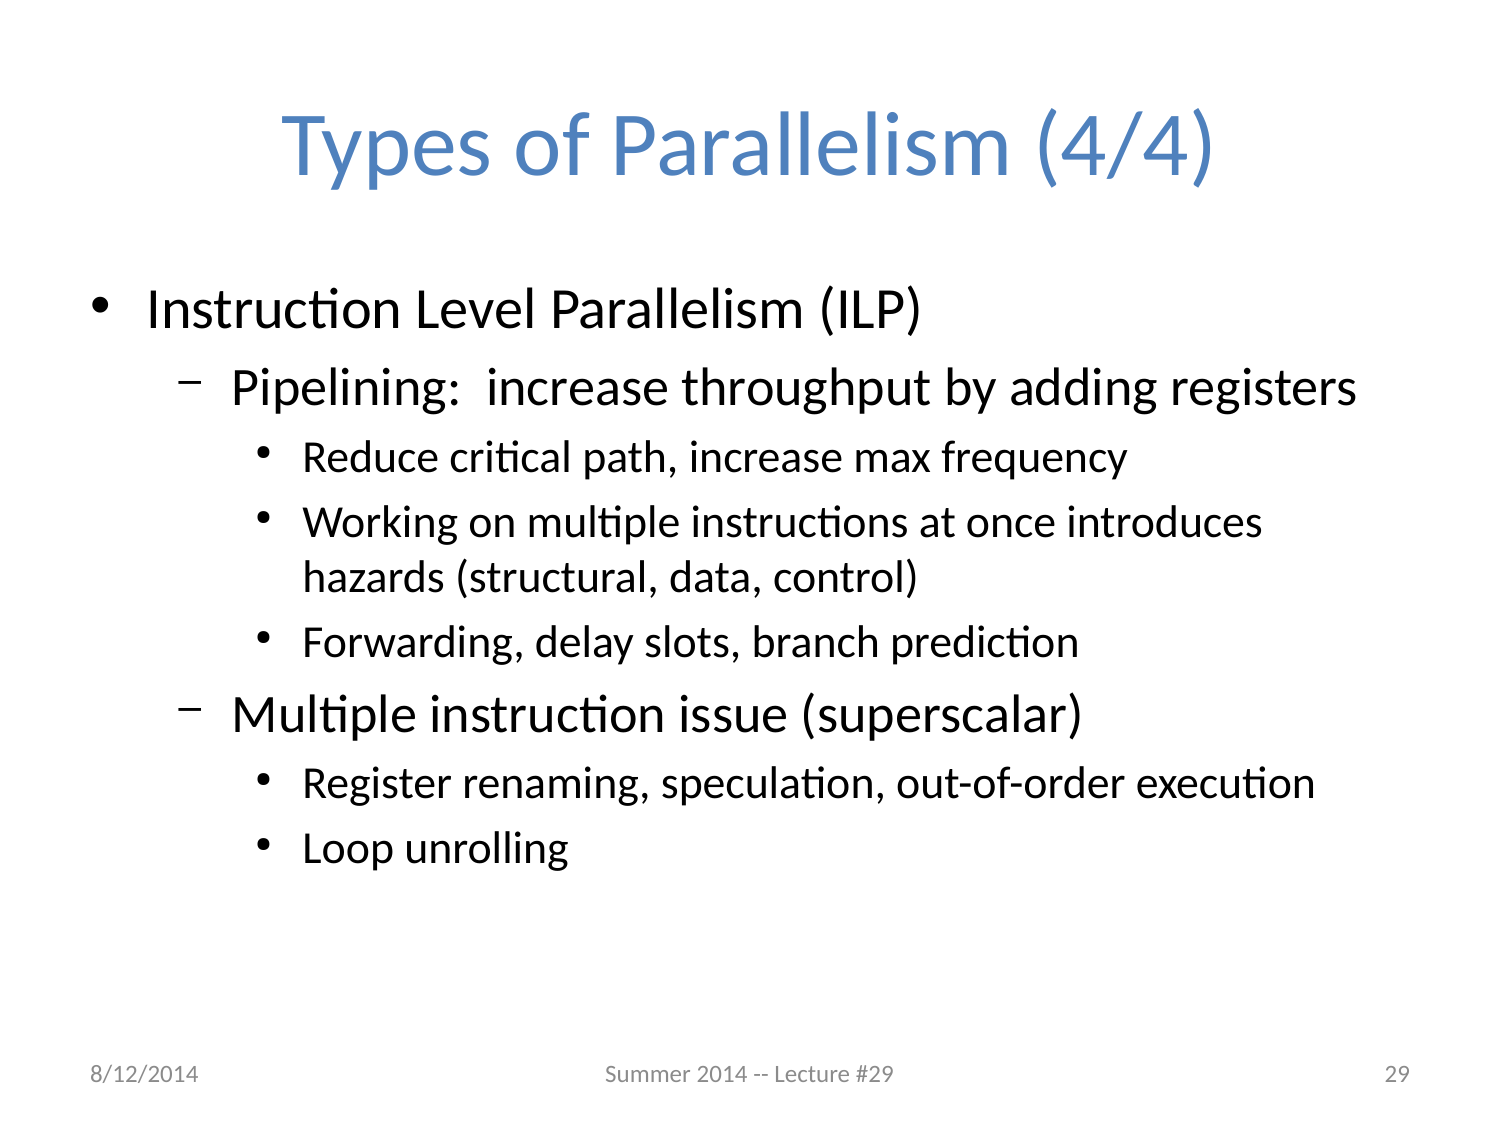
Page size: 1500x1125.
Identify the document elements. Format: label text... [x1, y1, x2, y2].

slide_number 8/12/2014 [75, 1042, 425, 1103]
list Instruction Level Parallelism (ILP) Pipelining: increase throughput by adding registers Reduce critical path, increase max frequency Working on multiple instructions at once introduces hazards (structural, data, control) Forwarding, delay slots, branch prediction Multiple instruction issue (superscalar) Register renaming, speculation, out-of-order execution Loop unrolling [75, 262, 1425, 1073]
footer Summer 2014 -- Lecture #29 [512, 1042, 988, 1103]
slide_number <number> [1074, 1042, 1425, 1103]
title Types of Parallelism (4/4) [75, 45, 1425, 233]
